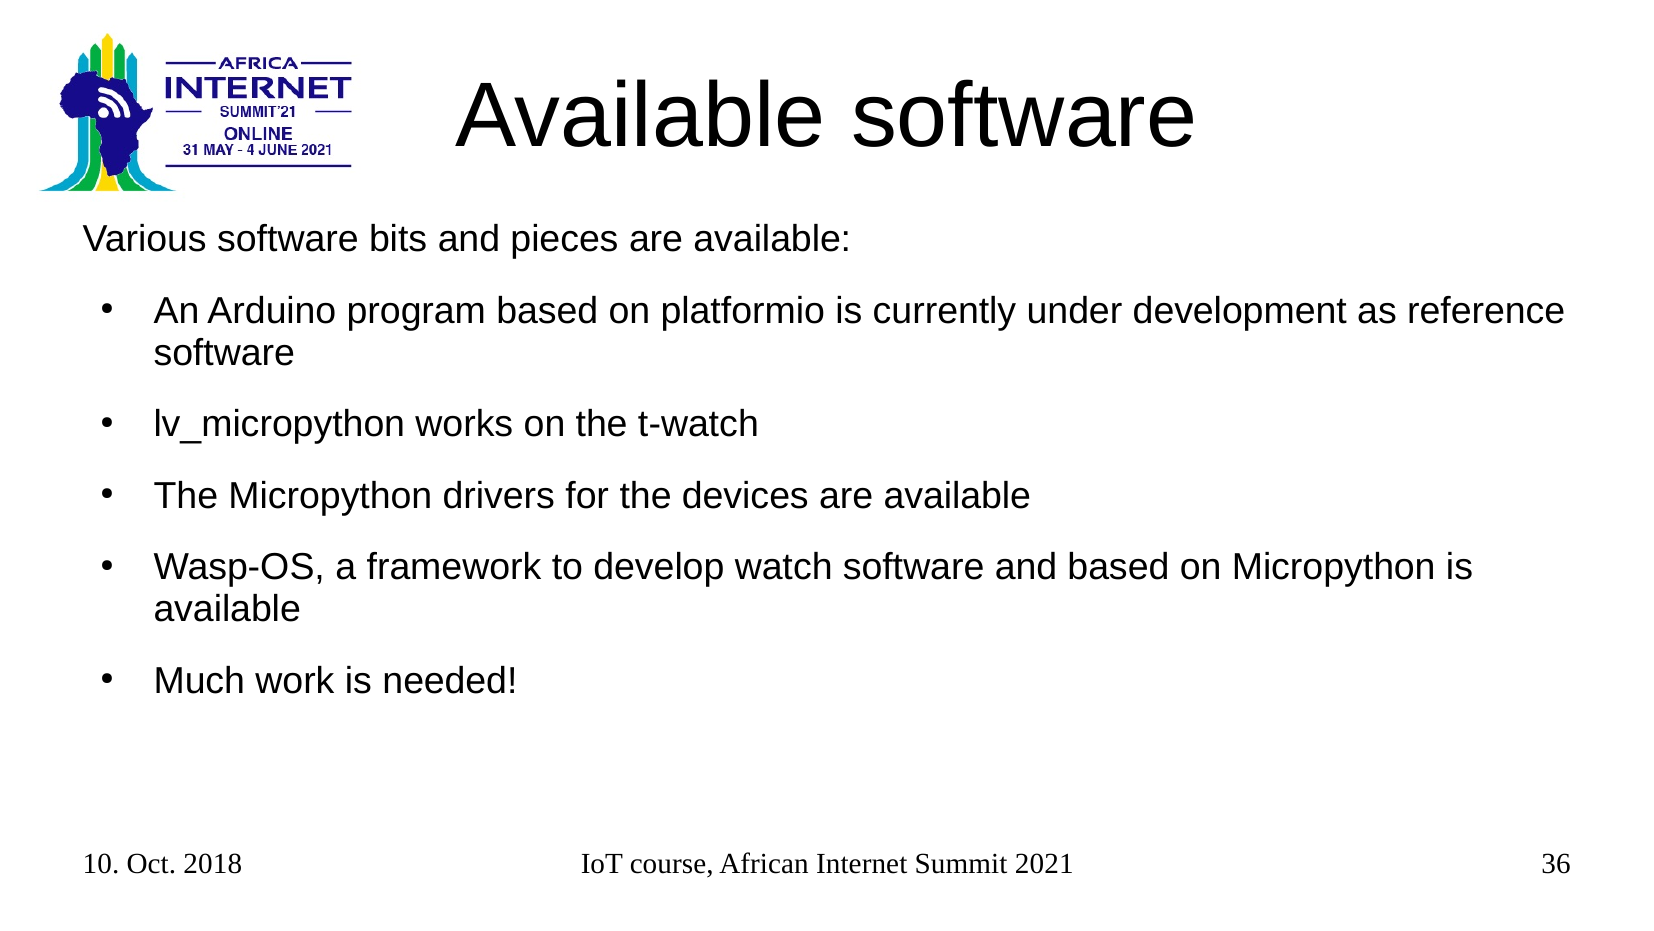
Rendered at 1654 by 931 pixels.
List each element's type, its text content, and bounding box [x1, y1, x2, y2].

title Available software [82, 37, 1571, 193]
picture [9, 11, 384, 207]
list Various software bits and pieces are available: An Arduino program based on platformio is currently under development as reference software lv_micropython works on the t-watch The Micropython drivers for the devices are available Wasp-OS, a framework to develop watch software and based on Micropython is available Much work is needed! [82, 217, 1571, 758]
